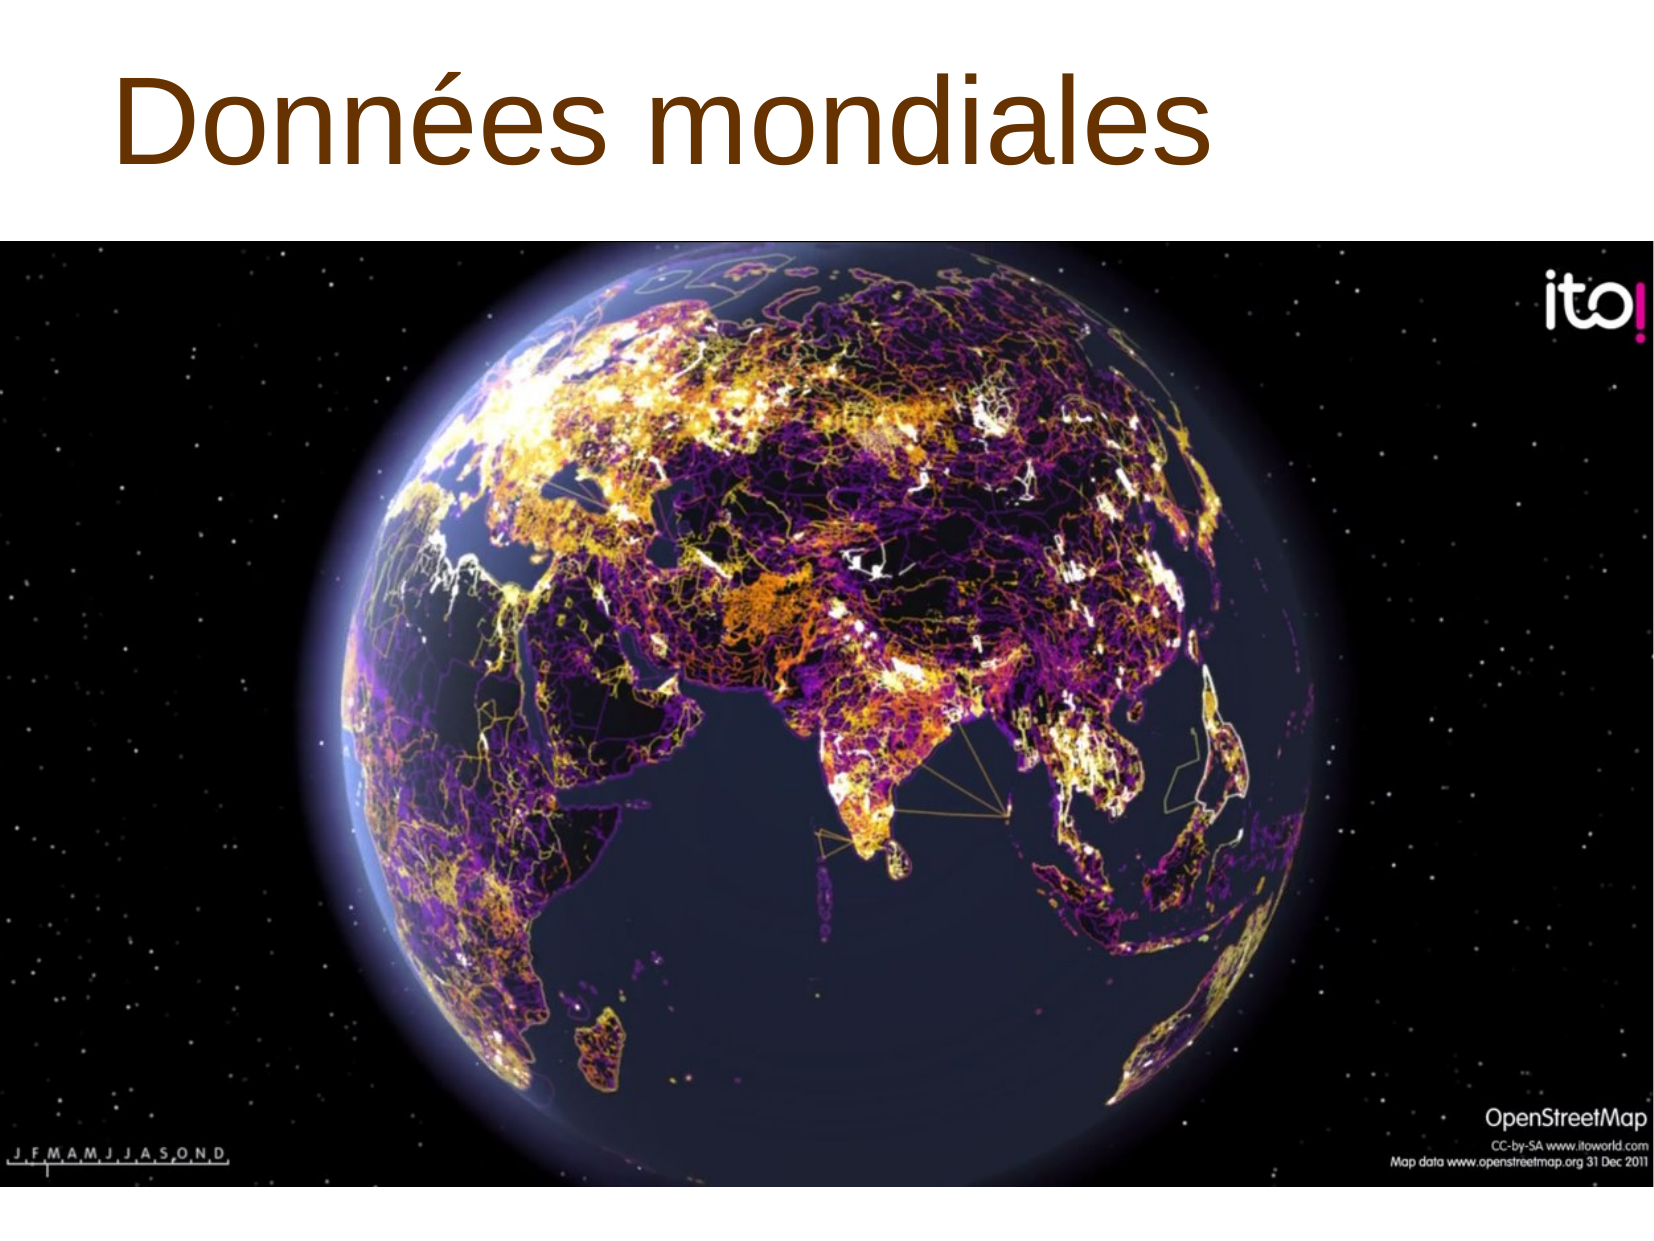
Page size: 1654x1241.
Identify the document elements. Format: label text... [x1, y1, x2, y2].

title Données mondiales [110, 40, 1546, 201]
picture [0, 241, 1654, 1187]
